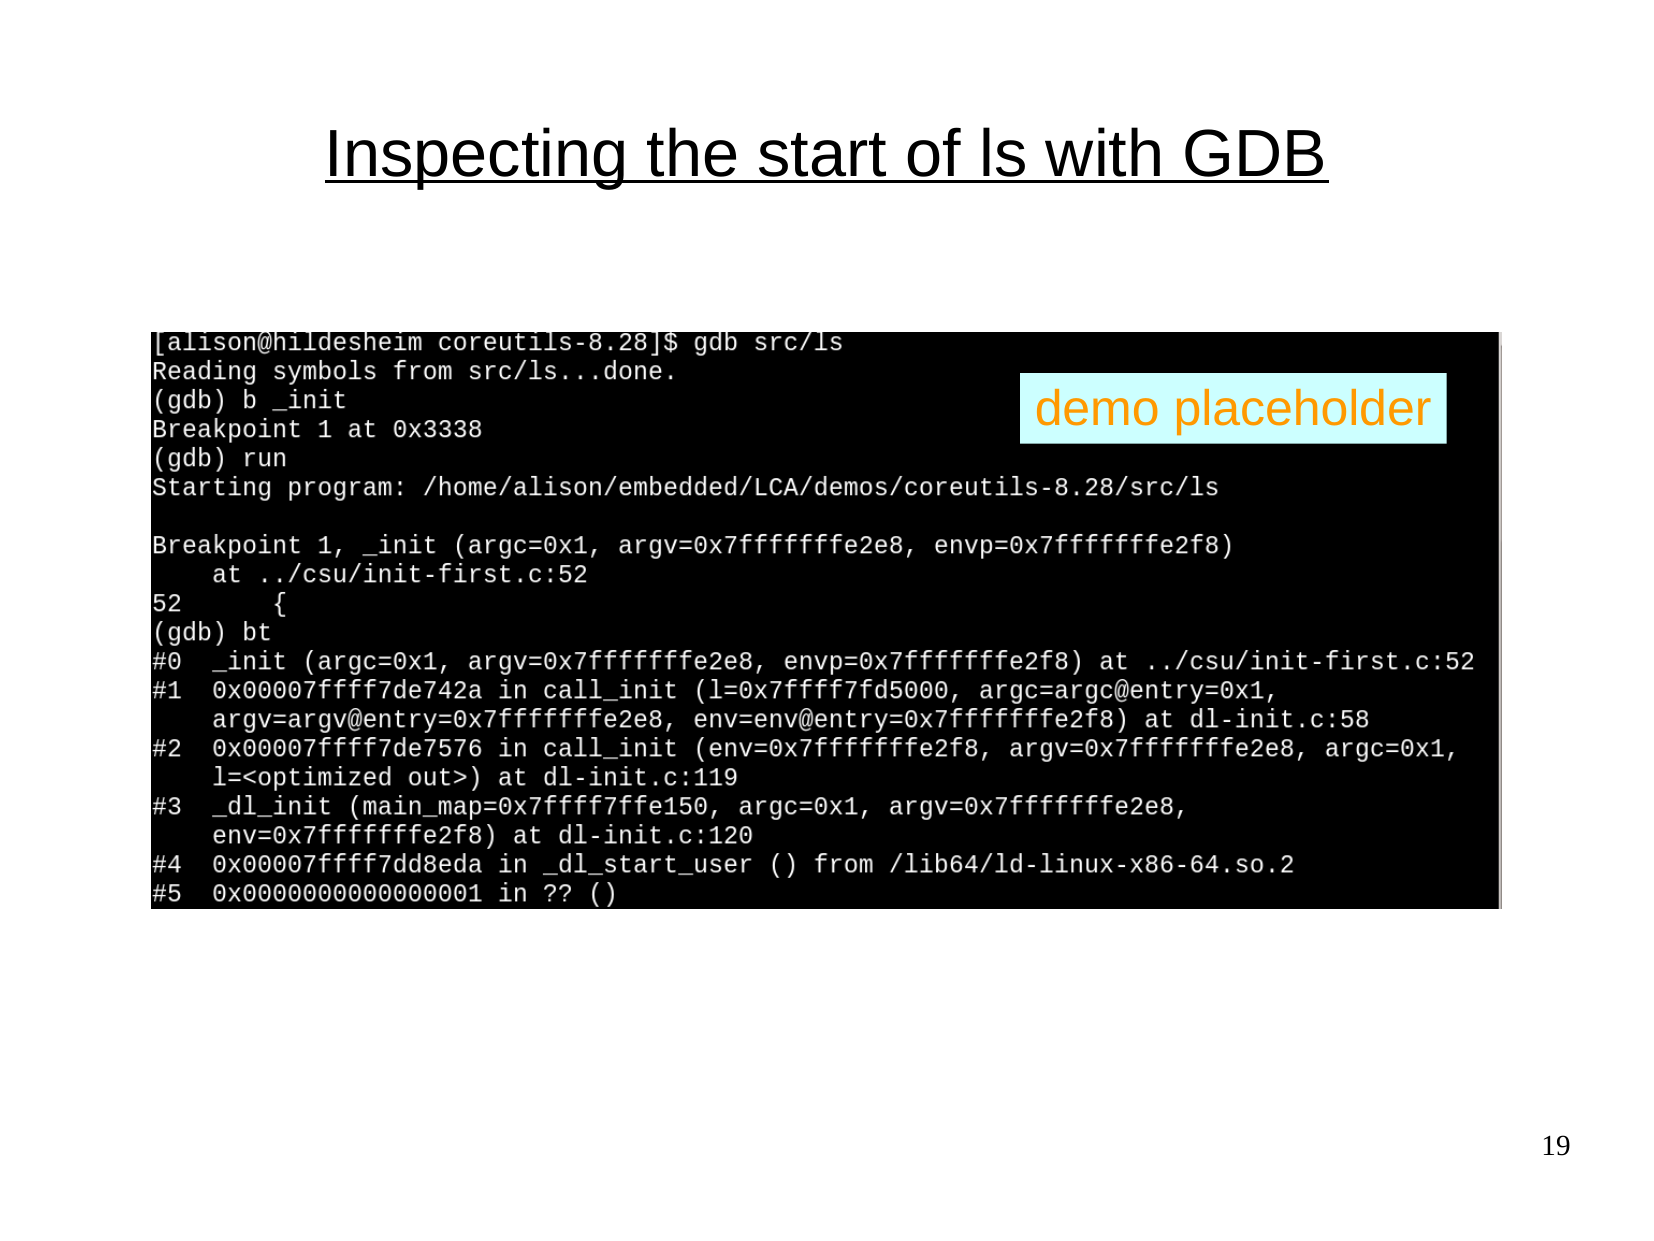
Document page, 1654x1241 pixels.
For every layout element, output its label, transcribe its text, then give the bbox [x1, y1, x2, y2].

picture [151, 332, 1502, 909]
text_box demo placeholder [1020, 373, 1447, 436]
title Inspecting the start of ls with GDB [82, 49, 1571, 257]
